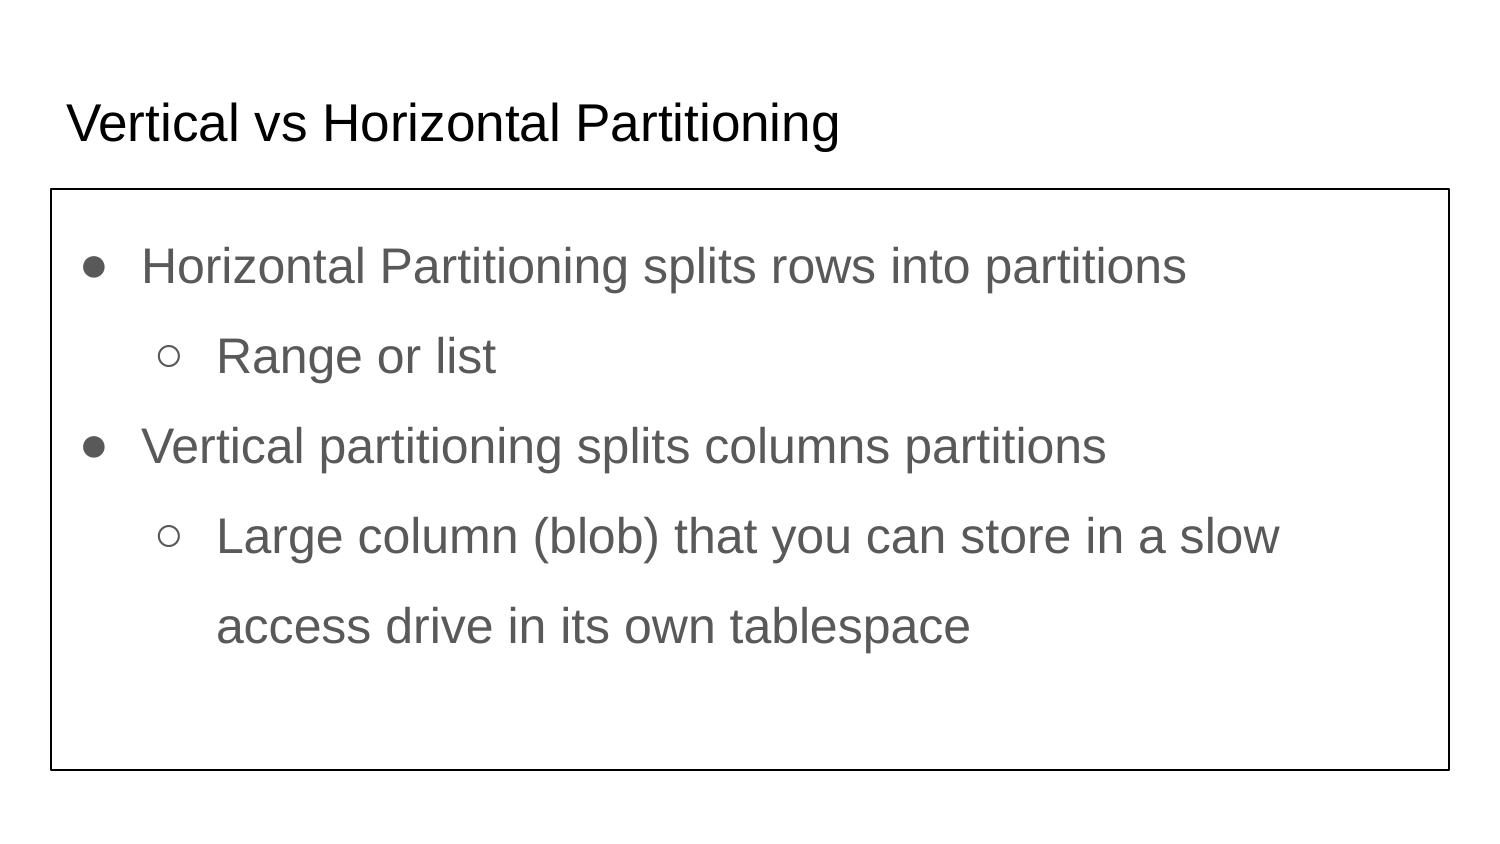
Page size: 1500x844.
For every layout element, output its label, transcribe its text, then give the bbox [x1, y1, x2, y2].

list Horizontal Partitioning splits rows into partitions Range or list Vertical partitioning splits columns partitions Large column (blob) that you can store in a slow access drive in its own tablespace [51, 189, 1449, 771]
title Vertical vs Horizontal Partitioning [51, 72, 1449, 167]
